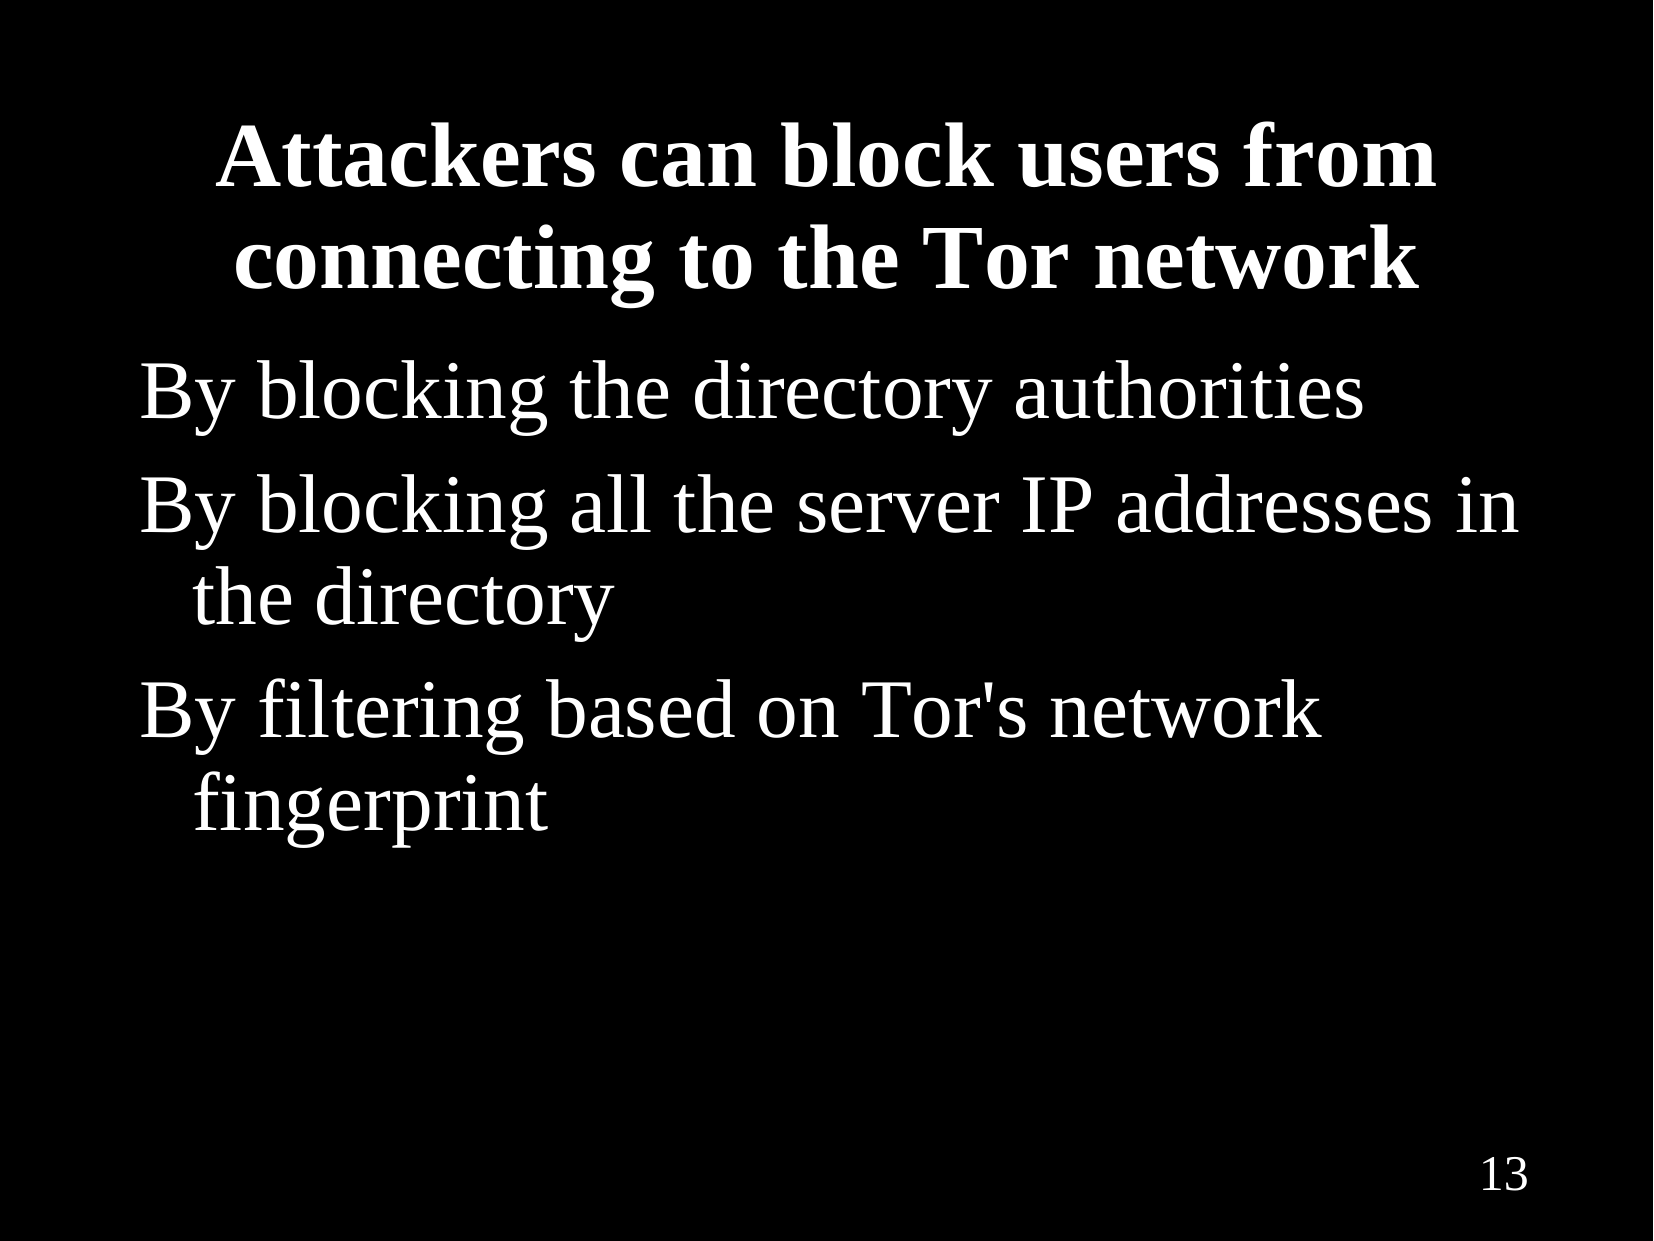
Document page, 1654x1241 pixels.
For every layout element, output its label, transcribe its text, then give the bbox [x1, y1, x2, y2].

list By blocking the directory authorities By blocking all the server IP addresses in the directory By filtering based on Tor's network fingerprint [121, 344, 1534, 1127]
title Attackers can block users from connecting to the Tor network [121, 68, 1534, 344]
